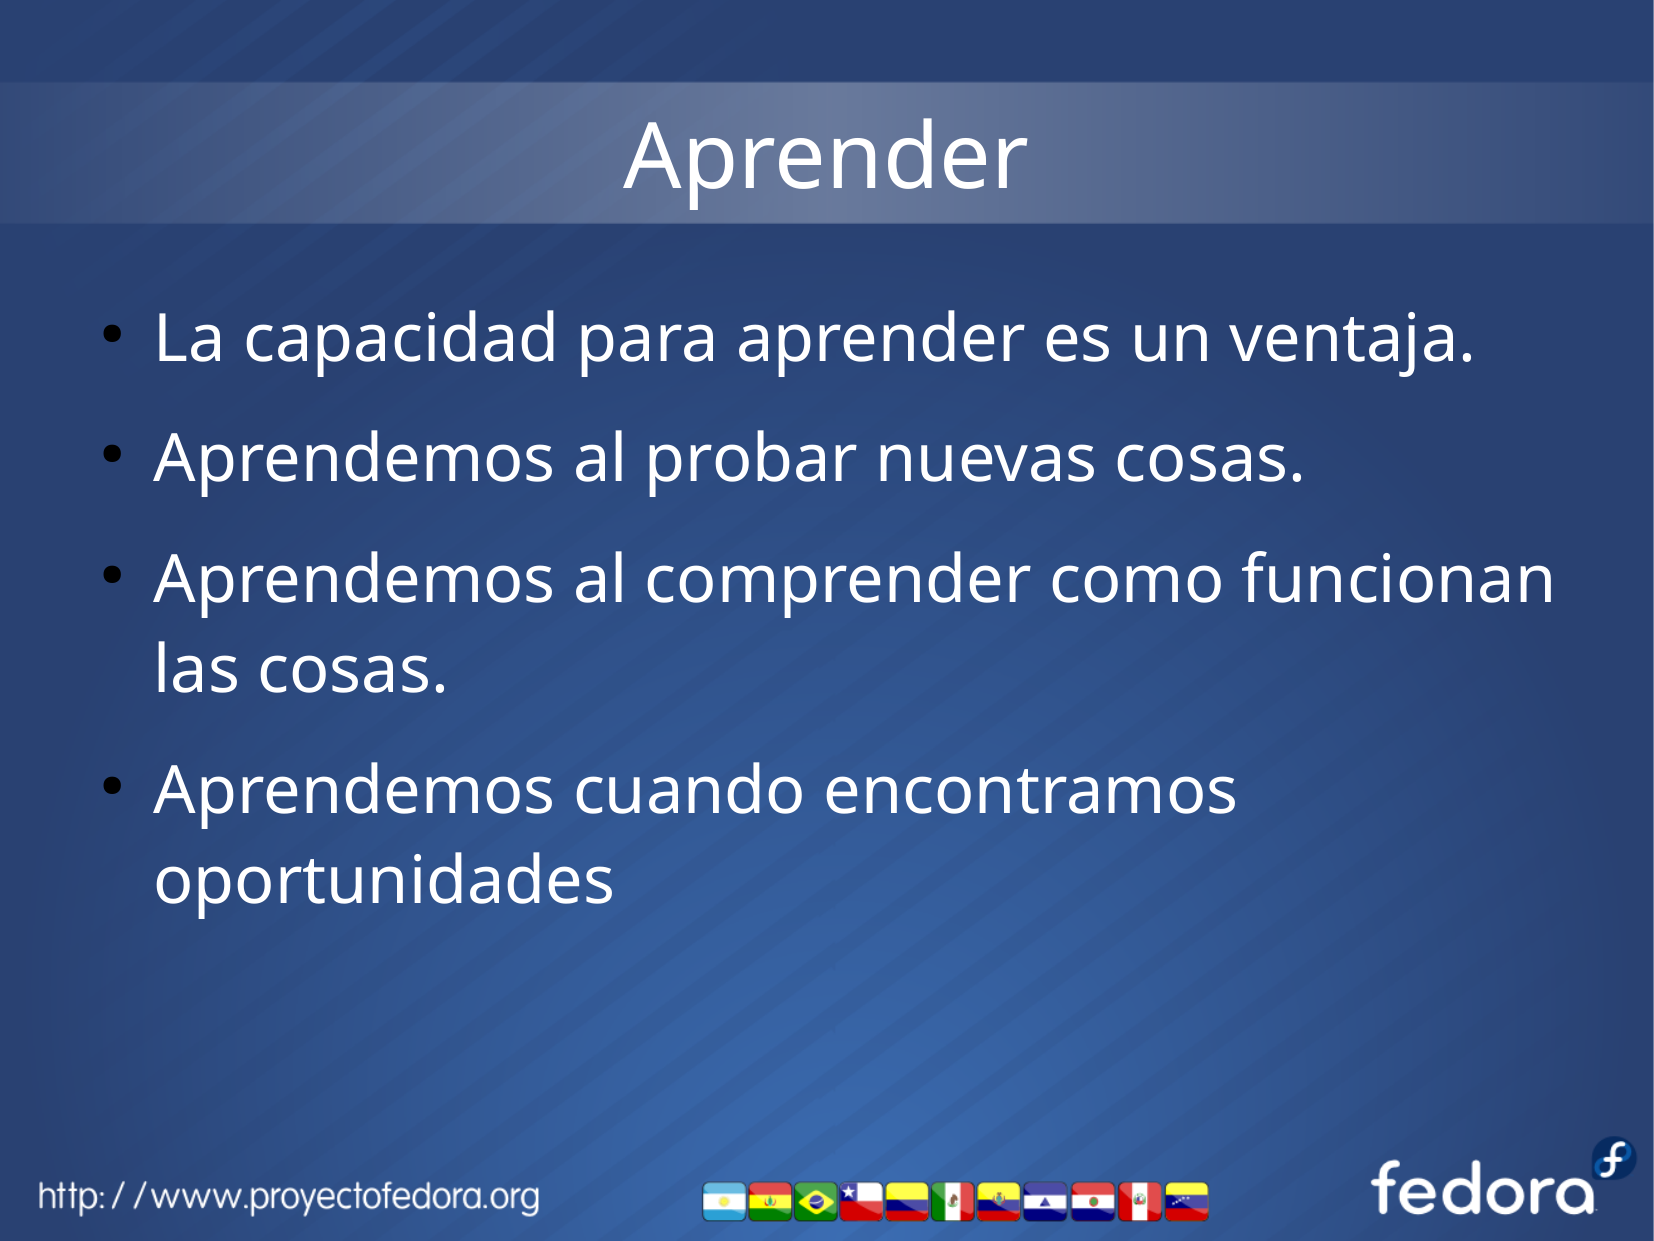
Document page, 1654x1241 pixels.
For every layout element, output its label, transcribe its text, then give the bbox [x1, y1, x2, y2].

list La capacidad para aprender es un ventaja. Aprendemos al probar nuevas cosas. Aprendemos al comprender como funcionan las cosas. Aprendemos cuando encontramos oportunidades [82, 290, 1571, 1094]
title Aprender [82, 56, 1571, 250]
picture [0, 0, 1654, 1241]
